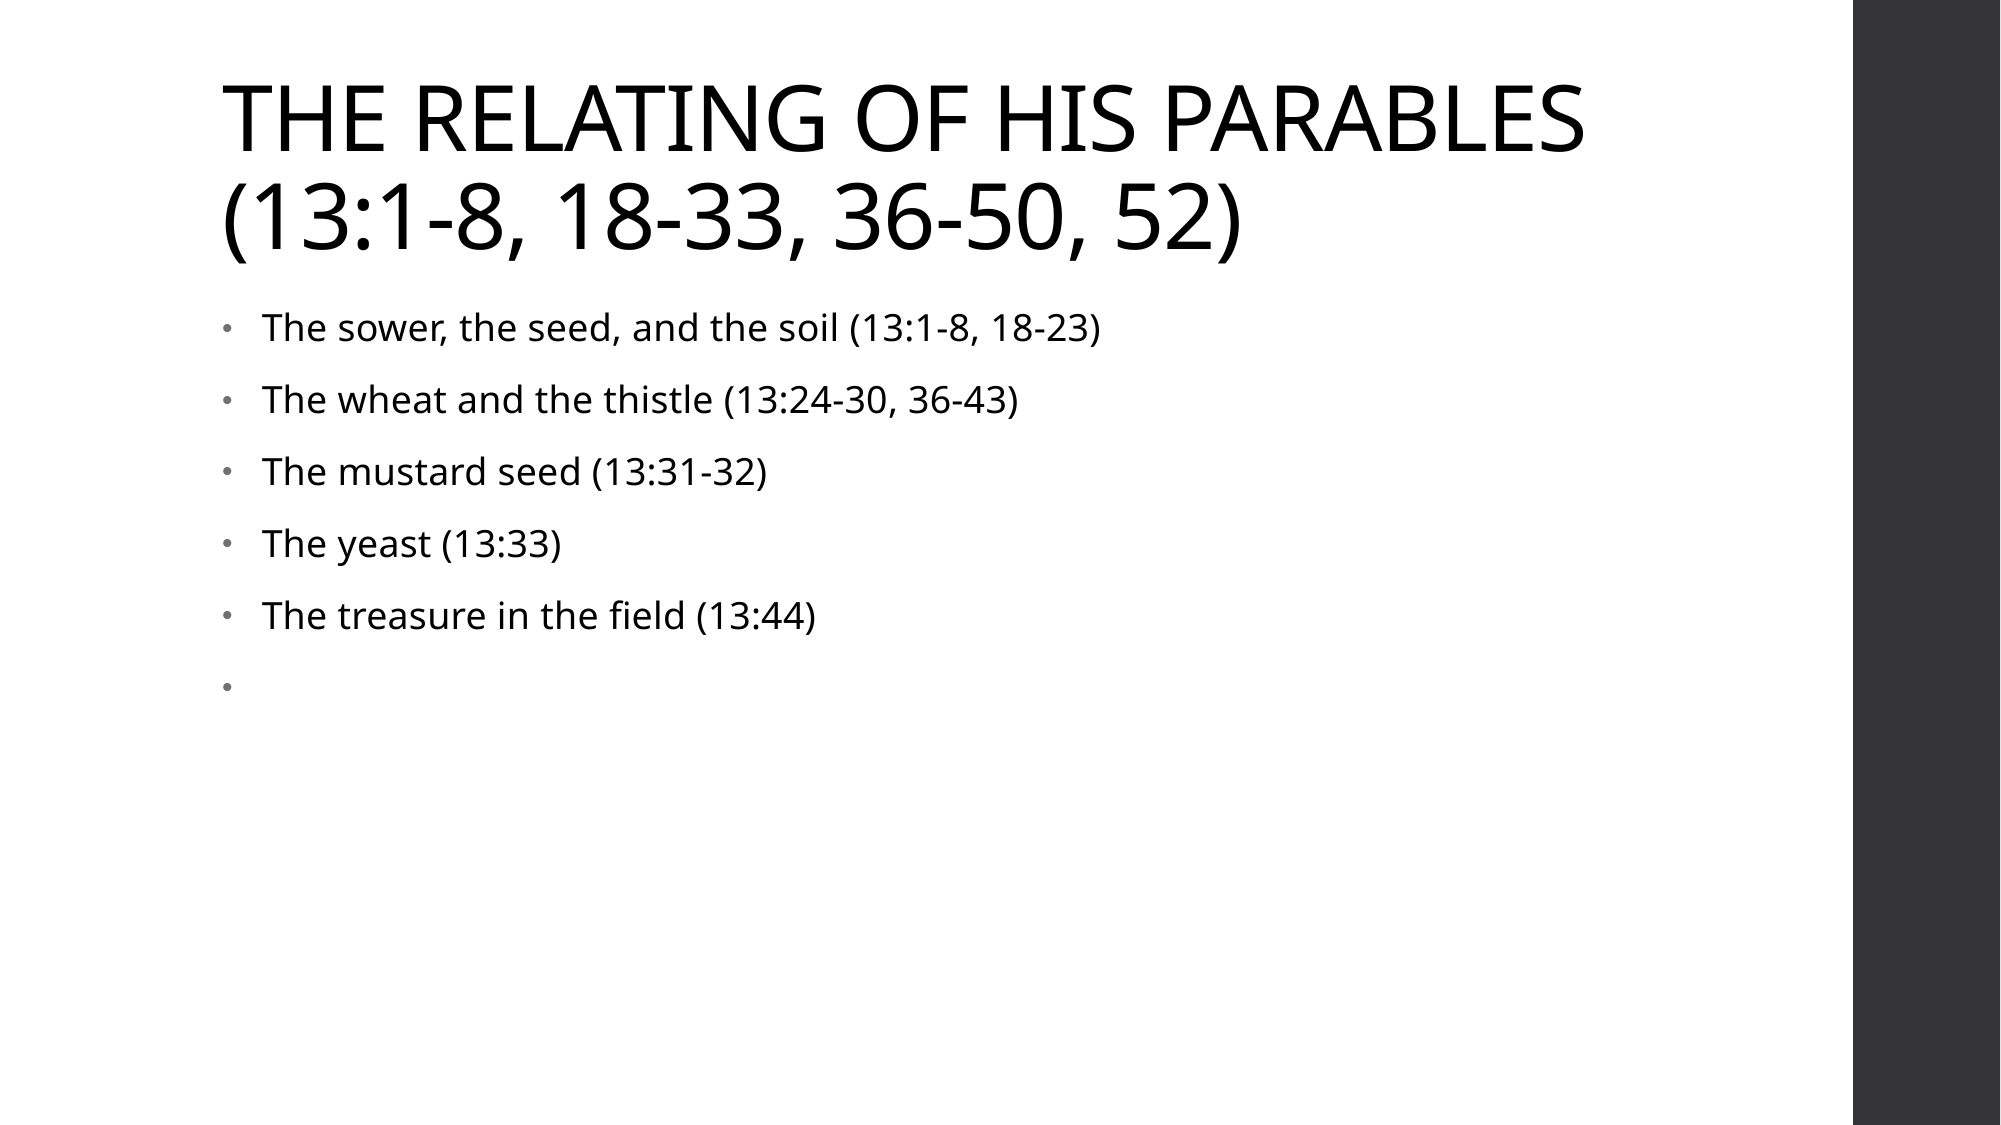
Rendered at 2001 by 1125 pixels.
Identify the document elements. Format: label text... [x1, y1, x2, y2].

title THE RELATING OF HIS PARABLES (13:1-8, 18-33, 36-50, 52) [206, 60, 1797, 278]
list The sower, the seed, and the soil (13:1-8, 18-23) The wheat and the thistle (13:24-30, 36-43) The mustard seed (13:31-32) The yeast (13:33) The treasure in the field (13:44) [206, 299, 1617, 1014]
